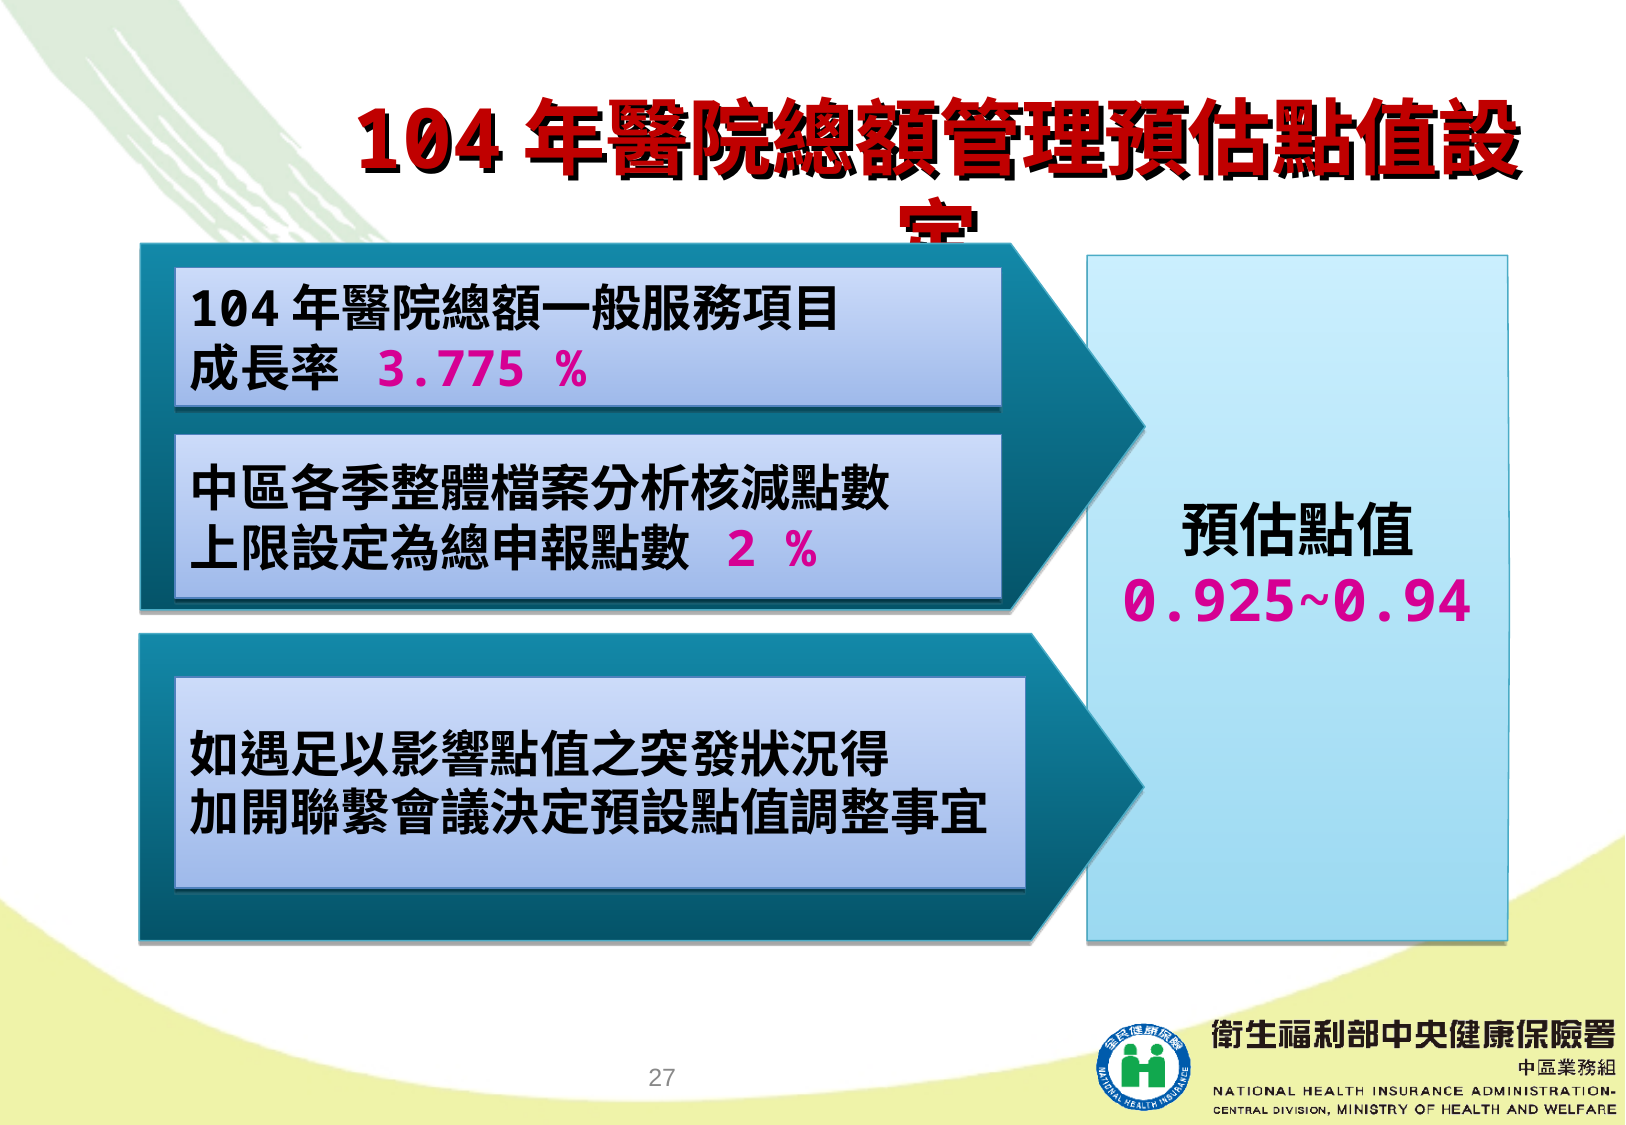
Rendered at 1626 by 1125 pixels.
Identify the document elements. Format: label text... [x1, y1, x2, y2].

text_box 如遇足以影響點值之突發狀況得 加開聯繫會議決定預設點值調整事宜 [175, 677, 1026, 888]
text_box [139, 633, 1145, 941]
text_box 預估點值 0.925~0.94 [1087, 255, 1510, 941]
text_box 中區各季整體檔案分析核減點數 上限設定為總申報點數 2 % [175, 434, 1002, 598]
text_box [633, 1046, 1013, 1107]
text_box 104年醫院總額一般服務項目 成長率 3.775 % [175, 267, 1002, 406]
title 104年醫院總額管理預估點值設定 [304, 78, 1569, 209]
text_box [140, 243, 1146, 610]
